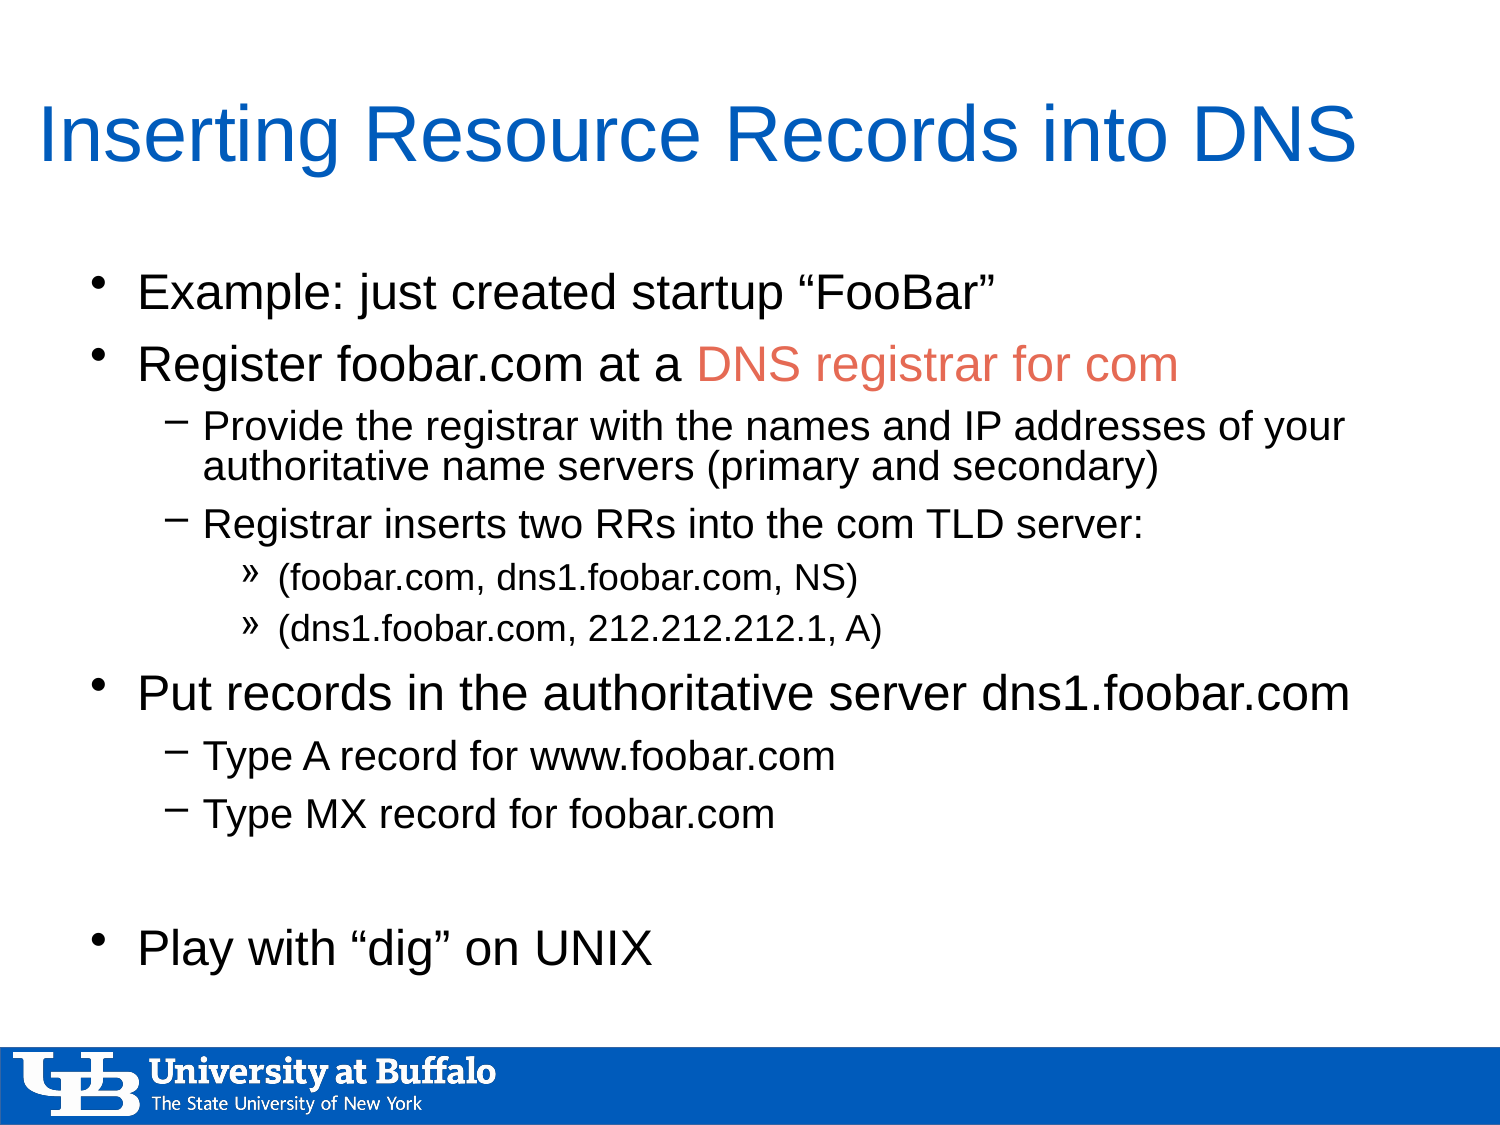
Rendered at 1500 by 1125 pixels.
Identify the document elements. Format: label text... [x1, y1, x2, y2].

picture [13, 1052, 496, 1116]
list Example: just created startup “FooBar” Register foobar.com at a DNS registrar for com Provide the registrar with the names and IP addresses of your authoritative name servers (primary and secondary) Registrar inserts two RRs into the com TLD server: (foobar.com, dns1.foobar.com, NS) (dns1.foobar.com, 212.212.212.1, A) Put records in the authoritative server dns1.foobar.com Type A record for www.foobar.com Type MX record for foobar.com Play with “dig” on UNIX [75, 263, 1425, 916]
title Inserting Resource Records into DNS [37, 40, 1388, 228]
